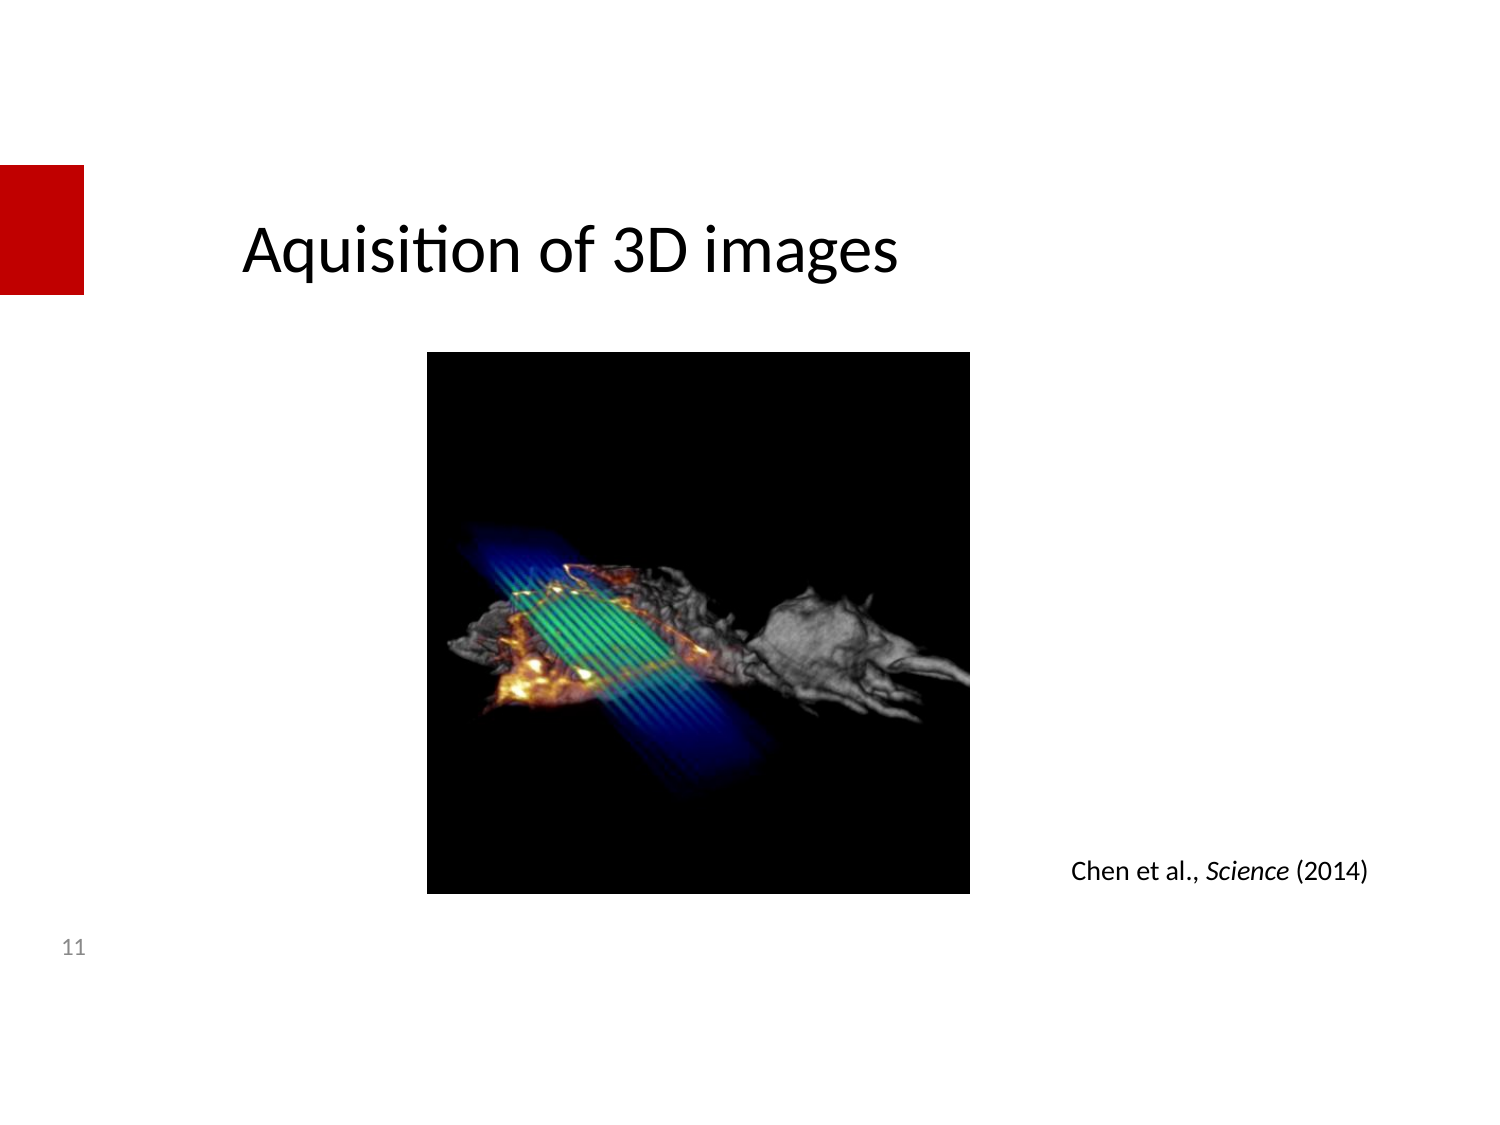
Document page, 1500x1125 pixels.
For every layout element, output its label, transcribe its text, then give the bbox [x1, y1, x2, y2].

picture [427, 352, 970, 894]
text_box [1, 167, 82, 293]
text_box 10 [56, 929, 319, 961]
title Aquisition of 3D images [84, 202, 1069, 288]
text_box Chen et al., Science (2014) [1069, 851, 1373, 887]
